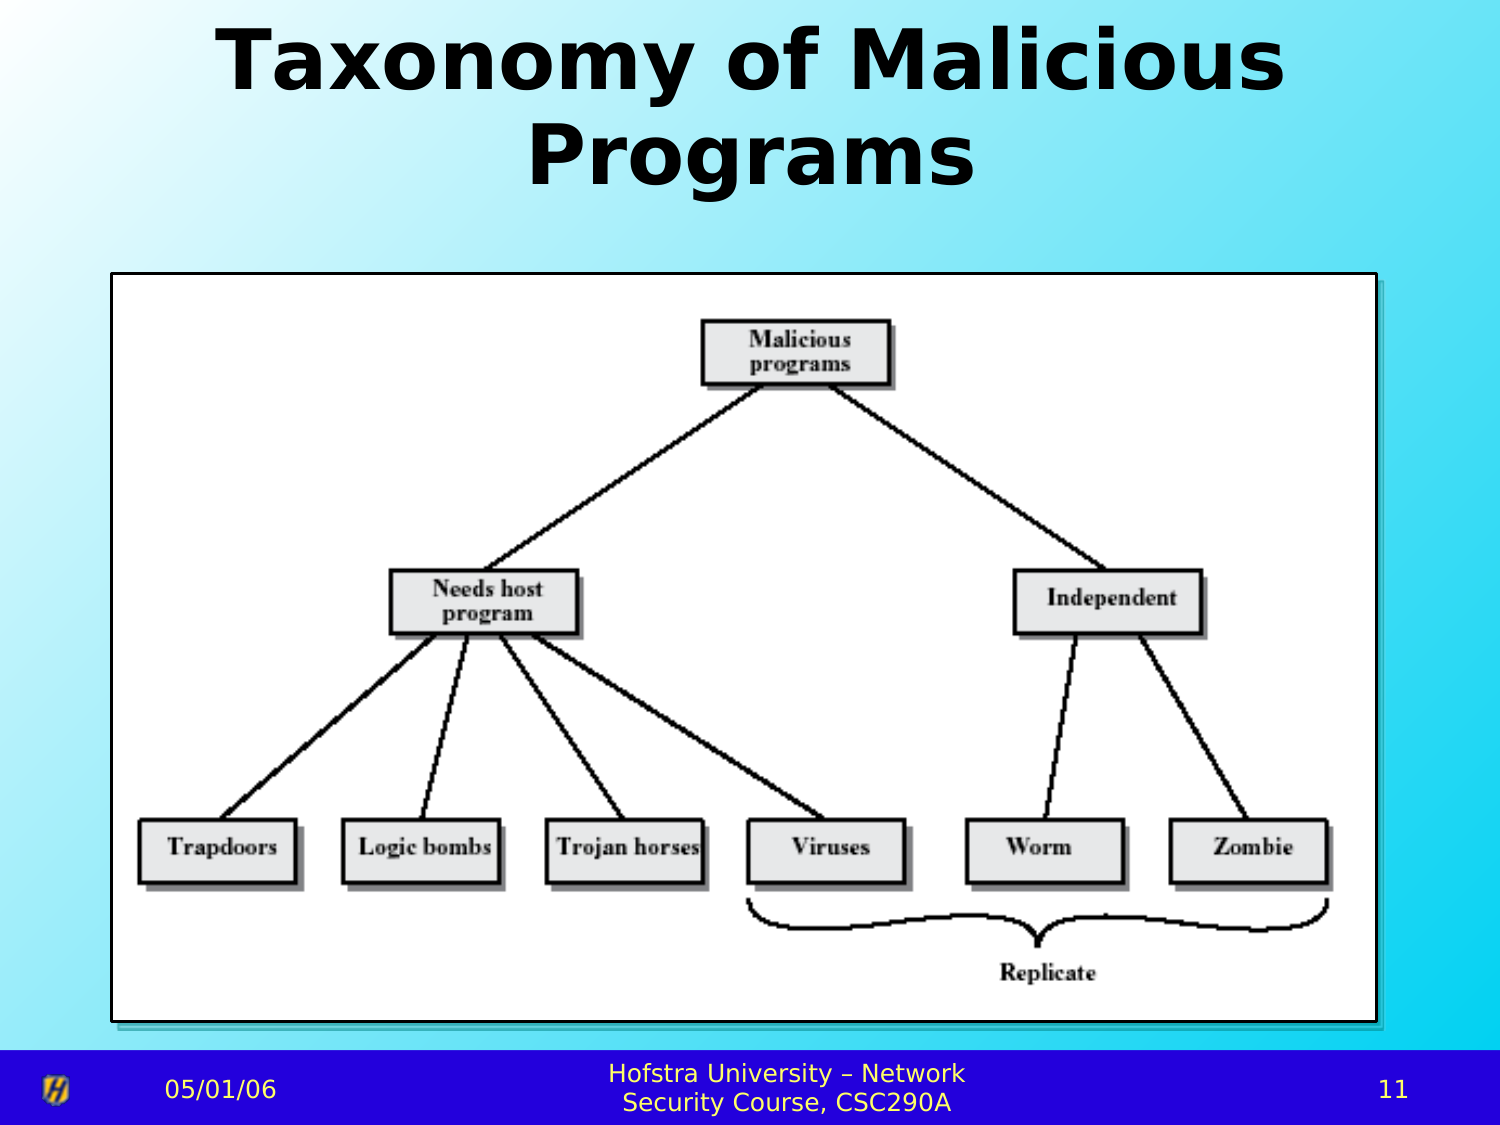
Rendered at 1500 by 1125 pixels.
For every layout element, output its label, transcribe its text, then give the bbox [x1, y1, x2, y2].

picture [112, 274, 1375, 1020]
picture [37, 1072, 76, 1110]
title Taxonomy of Malicious Programs [112, 3, 1391, 212]
